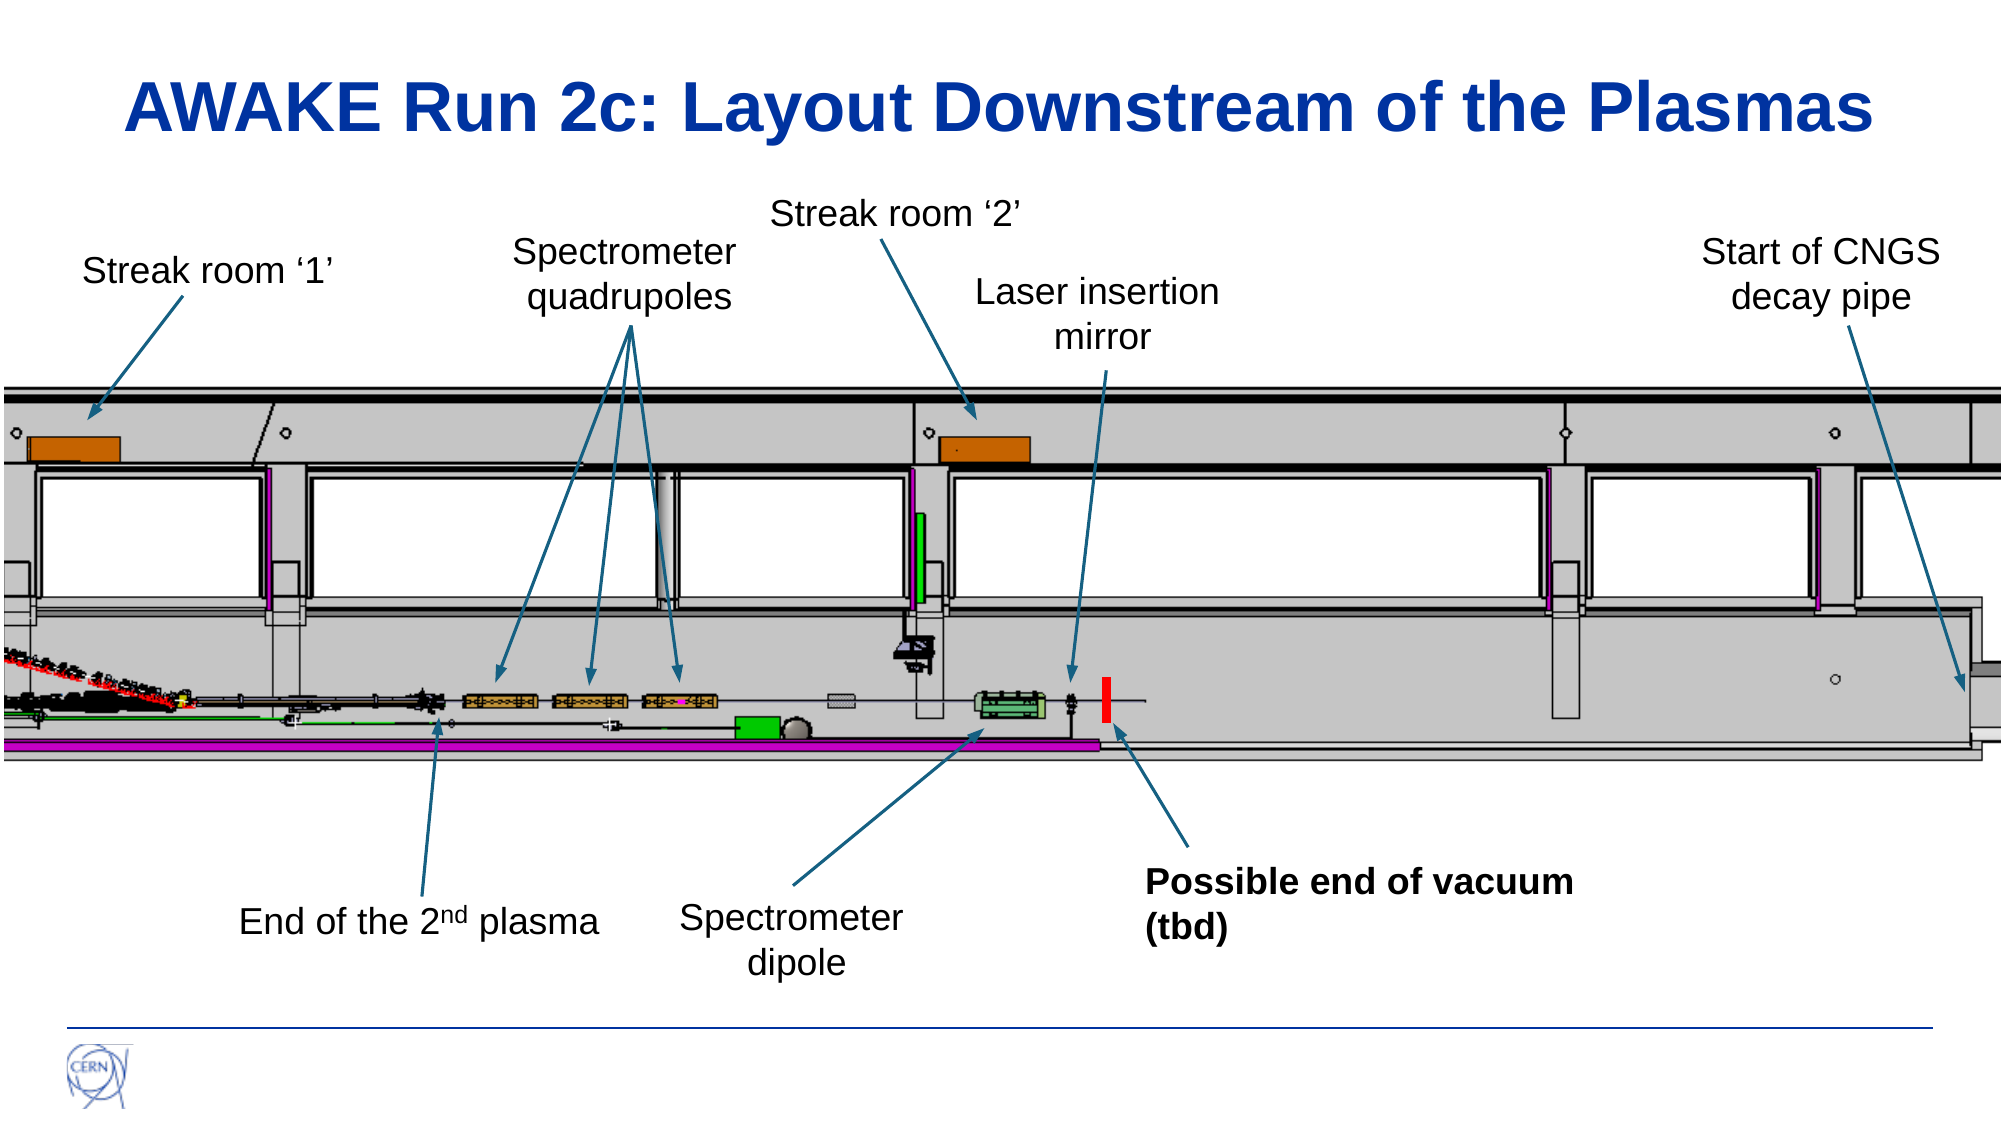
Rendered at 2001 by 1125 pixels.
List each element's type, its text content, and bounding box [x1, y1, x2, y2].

text_box AWAKE Run 2c: Layout Downstream of the Plasmas [66, 61, 1934, 147]
text_box Spectrometer dipole [664, 885, 922, 992]
text_box Possible end of vacuum (tbd) [1130, 849, 1594, 956]
text_box Laser insertion mirror [959, 259, 1249, 366]
text_box Streak room ‘1’ [66, 238, 350, 300]
text_box End of the 2nd plasma [223, 889, 619, 951]
text_box Start of CNGS decay pipe [1664, 219, 1979, 371]
picture [4, 203, 2000, 921]
text_box Streak room ‘2’ [754, 181, 1038, 242]
text_box Spectrometer quadrupoles [497, 219, 766, 326]
